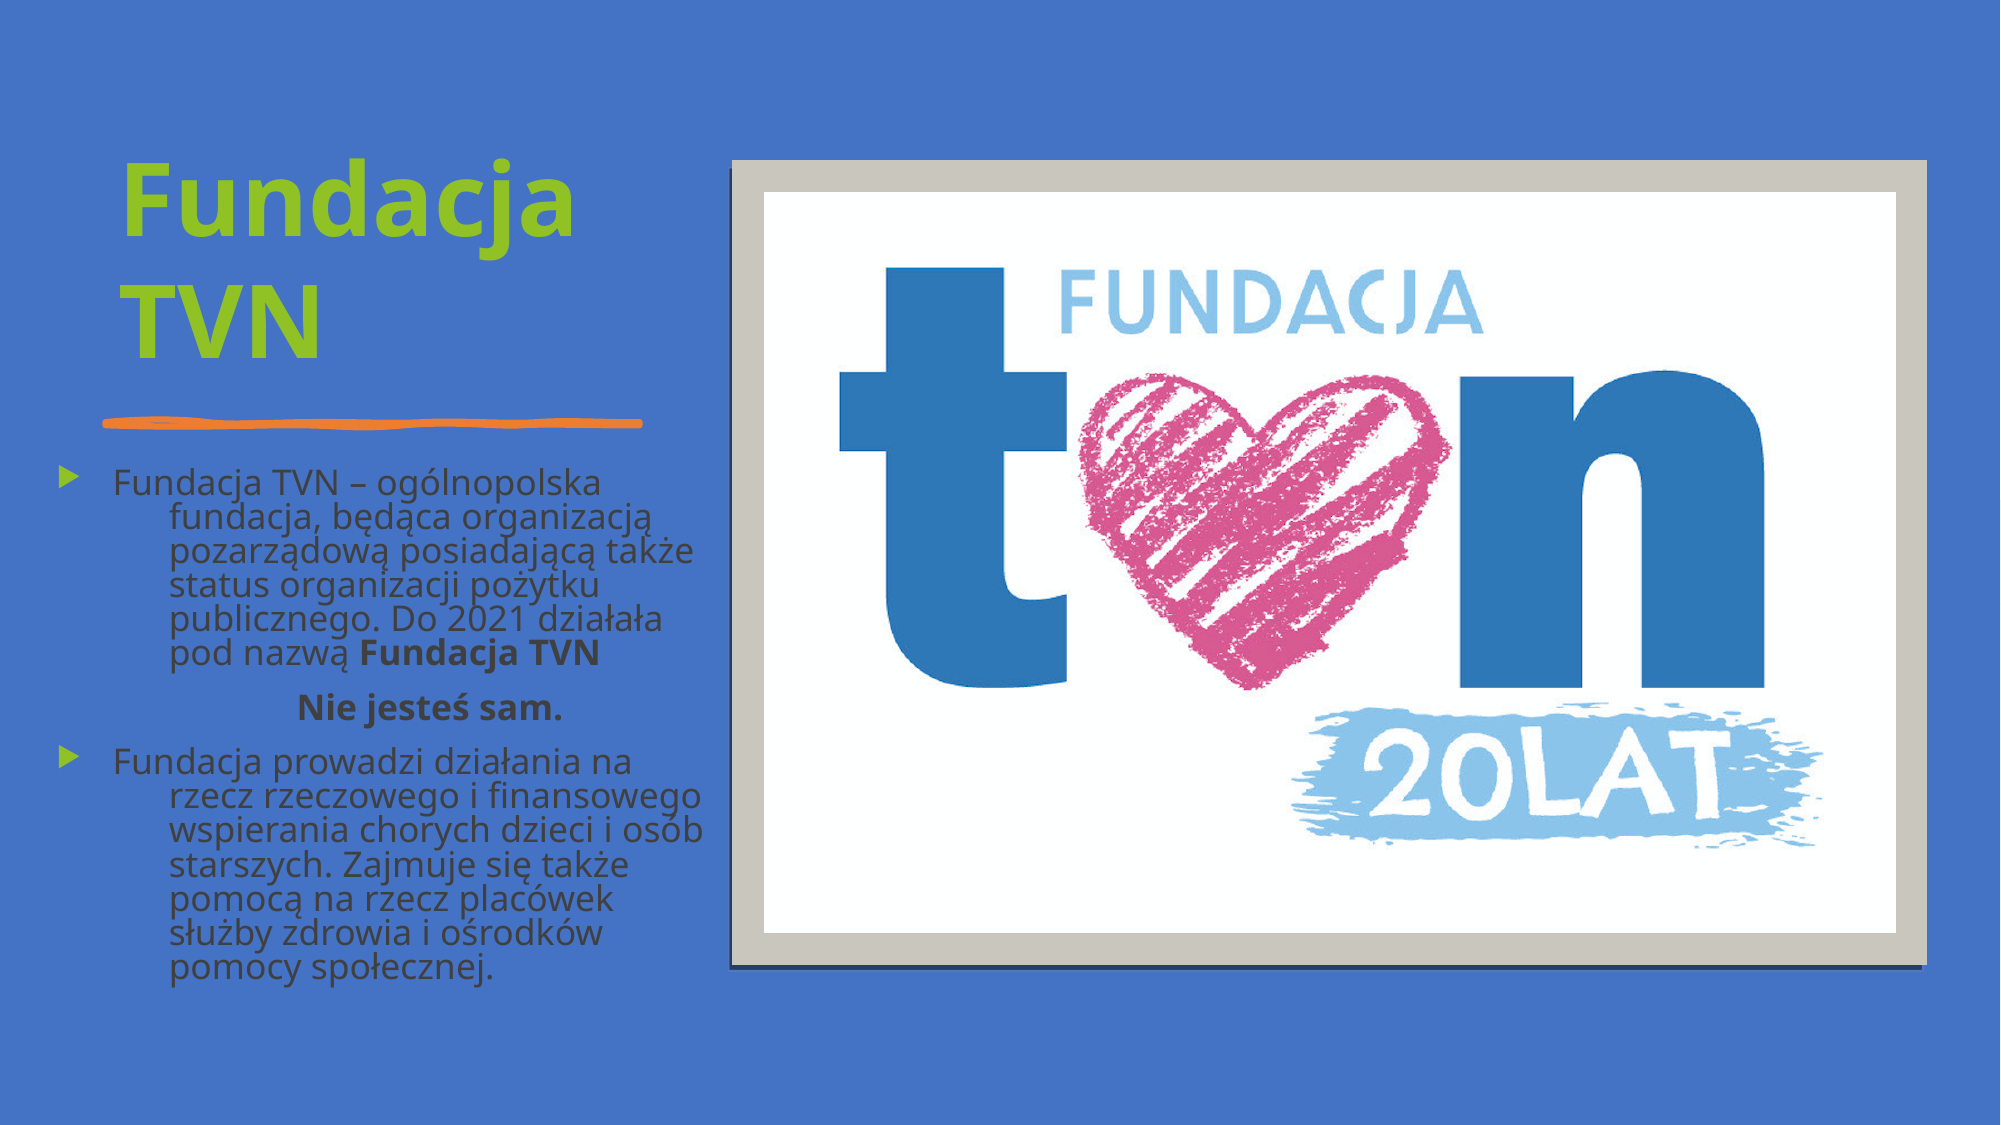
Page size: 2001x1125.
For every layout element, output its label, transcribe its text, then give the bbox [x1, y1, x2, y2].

list Fundacja TVN – ogólnopolska fundacja, będąca organizacją pozarządową posiadającą także status organizacji pożytku publicznego. Do 2021 działała pod nazwą Fundacja TVN Nie jesteś sam. Fundacja prowadzi działania na rzecz rzeczowego i finansowego wspierania chorych dzieci i osób starszych. Zajmuje się także pomocą na rzecz placówek służby zdrowia i ośrodków pomocy społecznej. [41, 460, 729, 1021]
title Fundacja TVN [103, 104, 667, 387]
picture [763, 191, 1897, 934]
text_box [0, 0, 2000, 1125]
